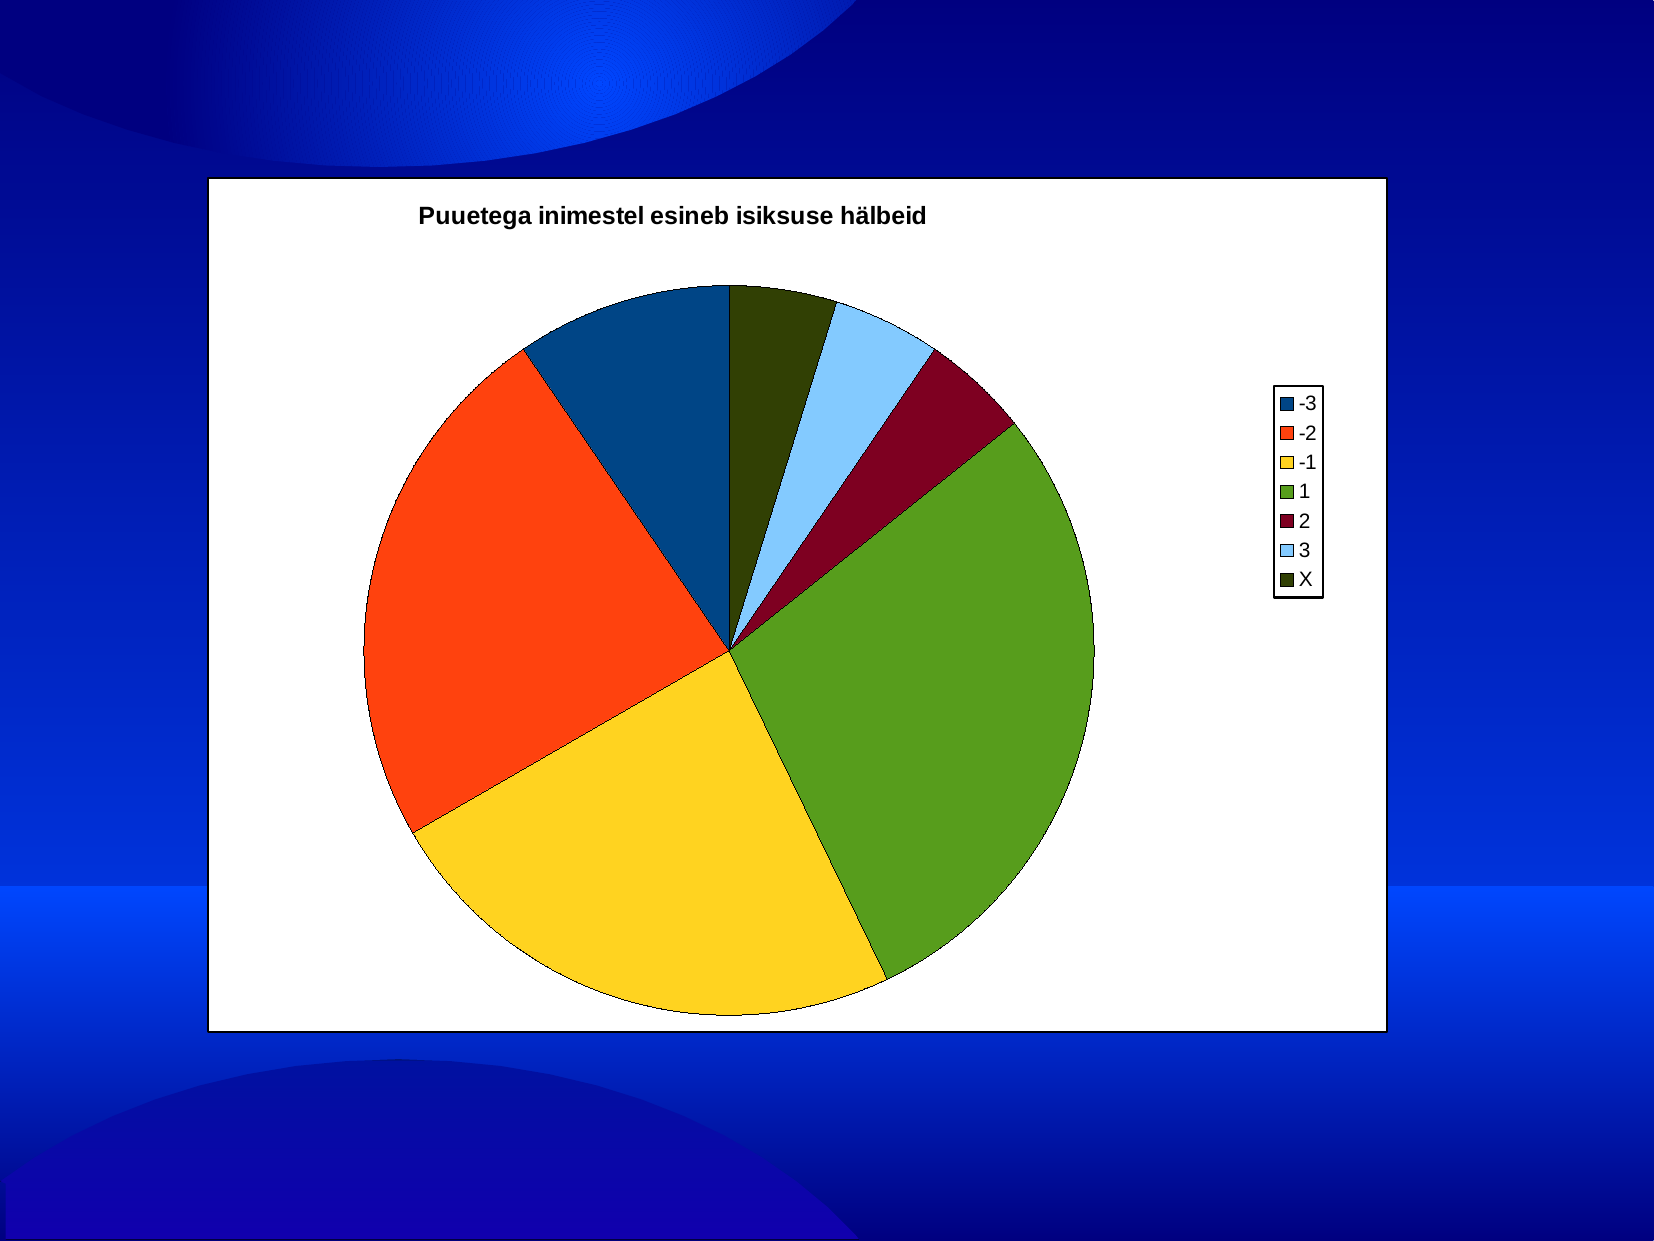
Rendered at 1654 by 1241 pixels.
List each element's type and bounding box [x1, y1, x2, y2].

chart [206, 177, 1388, 1034]
